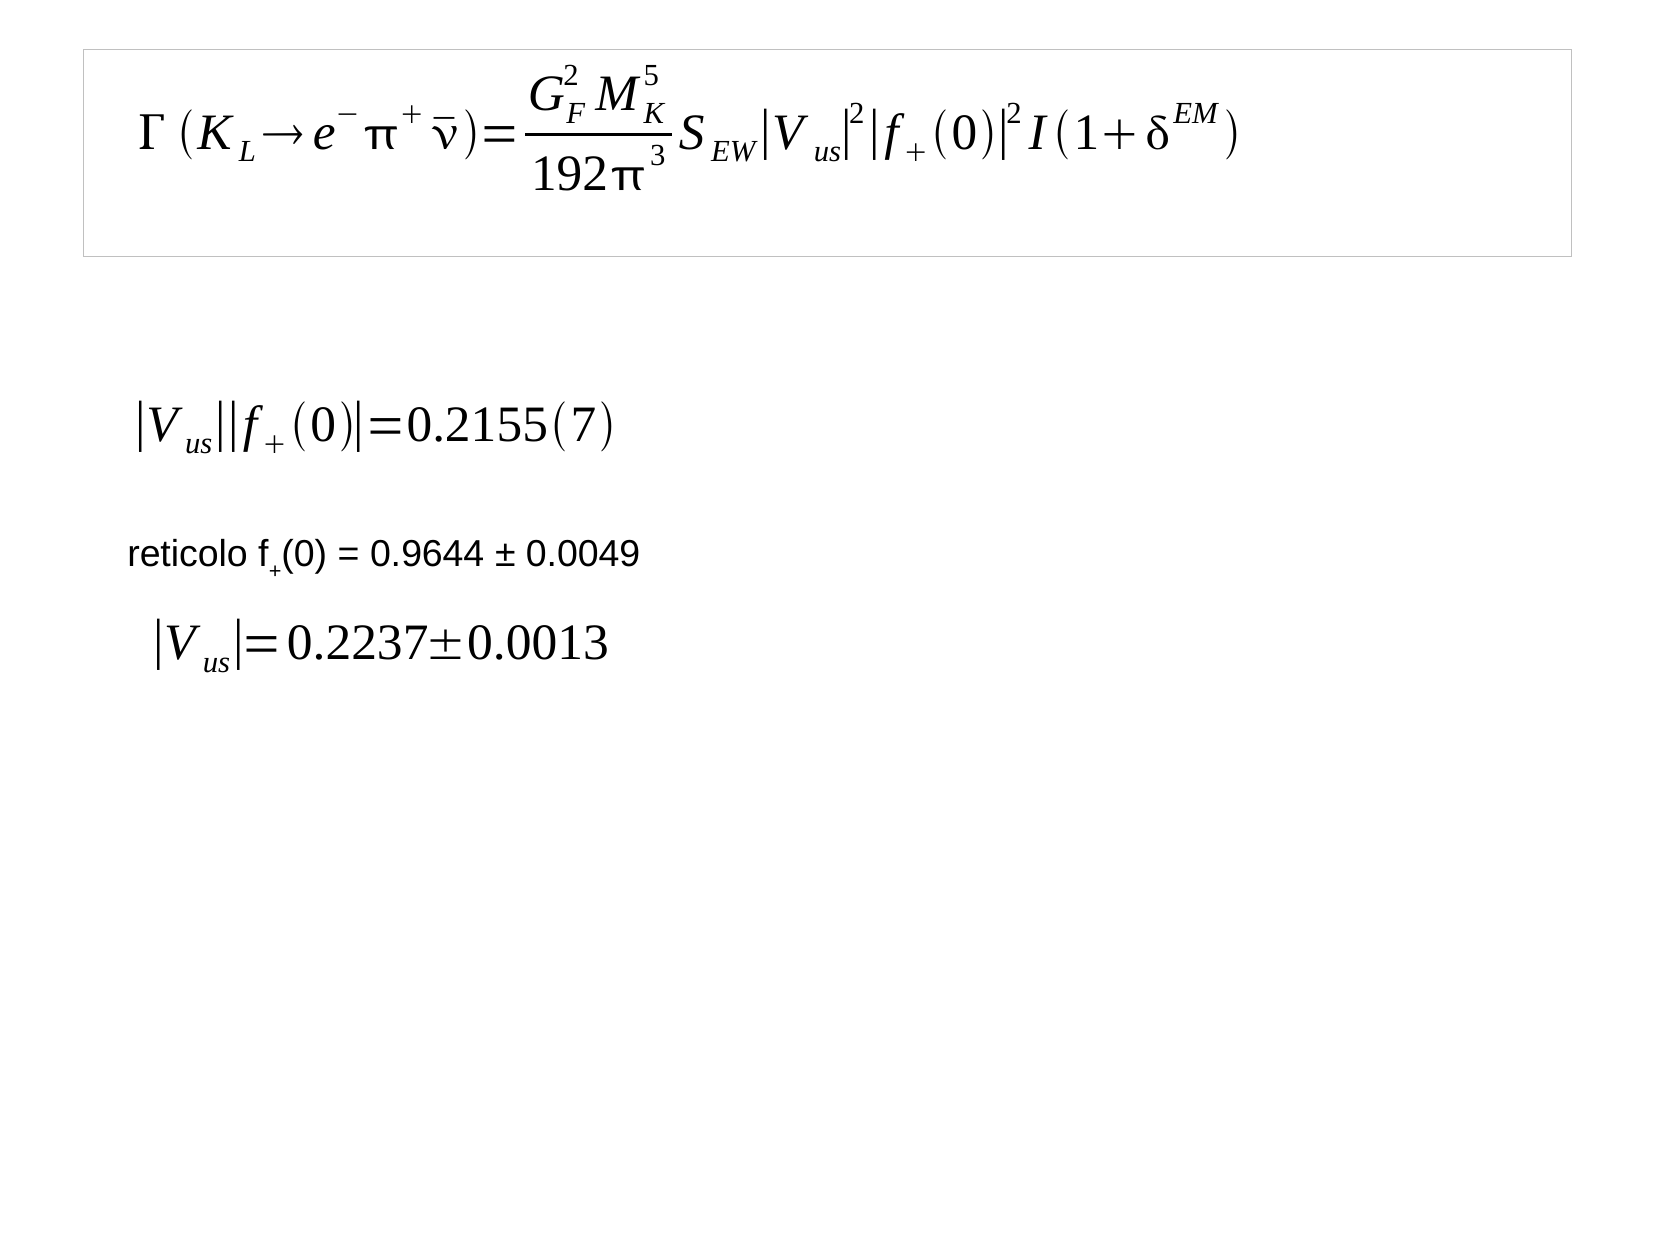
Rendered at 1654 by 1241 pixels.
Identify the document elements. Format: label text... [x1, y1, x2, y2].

chart [135, 614, 618, 679]
text_box reticolo f+(0) = 0.9644 ± 0.0049 [112, 525, 676, 591]
chart [117, 396, 627, 461]
chart [123, 59, 1253, 203]
